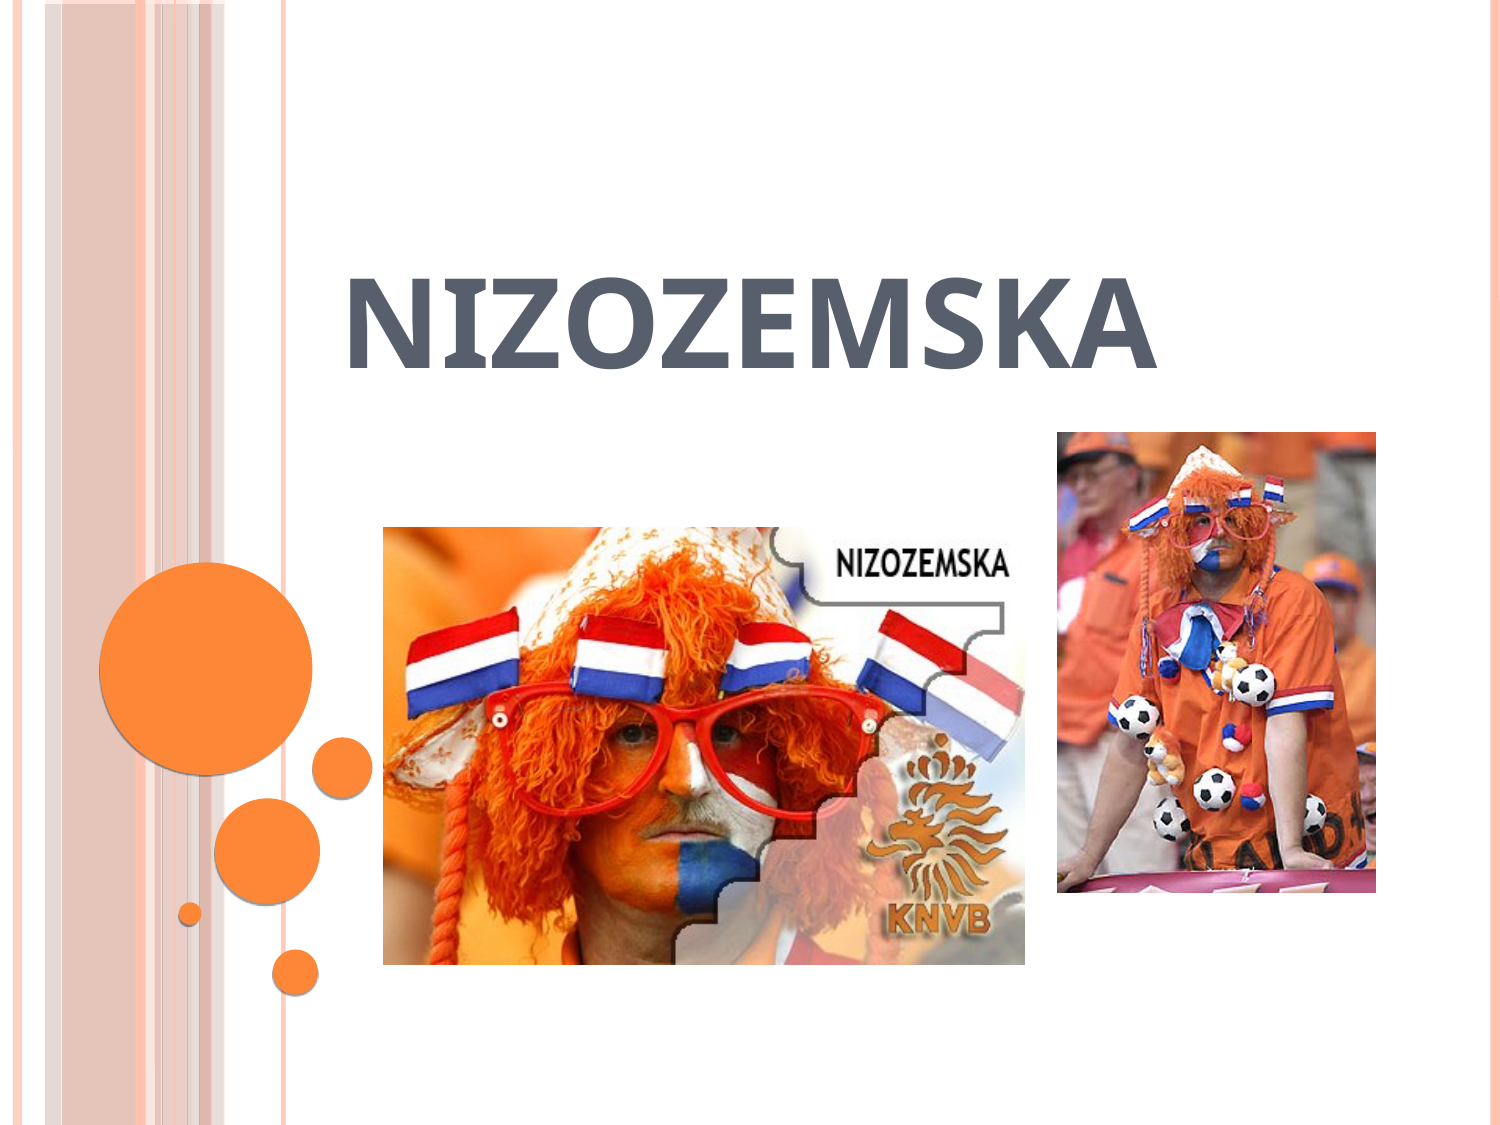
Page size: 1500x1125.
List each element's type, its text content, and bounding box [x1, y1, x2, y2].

picture [383, 527, 1025, 965]
title NIZOZEMSKA [324, 208, 1338, 401]
picture [1057, 432, 1376, 893]
